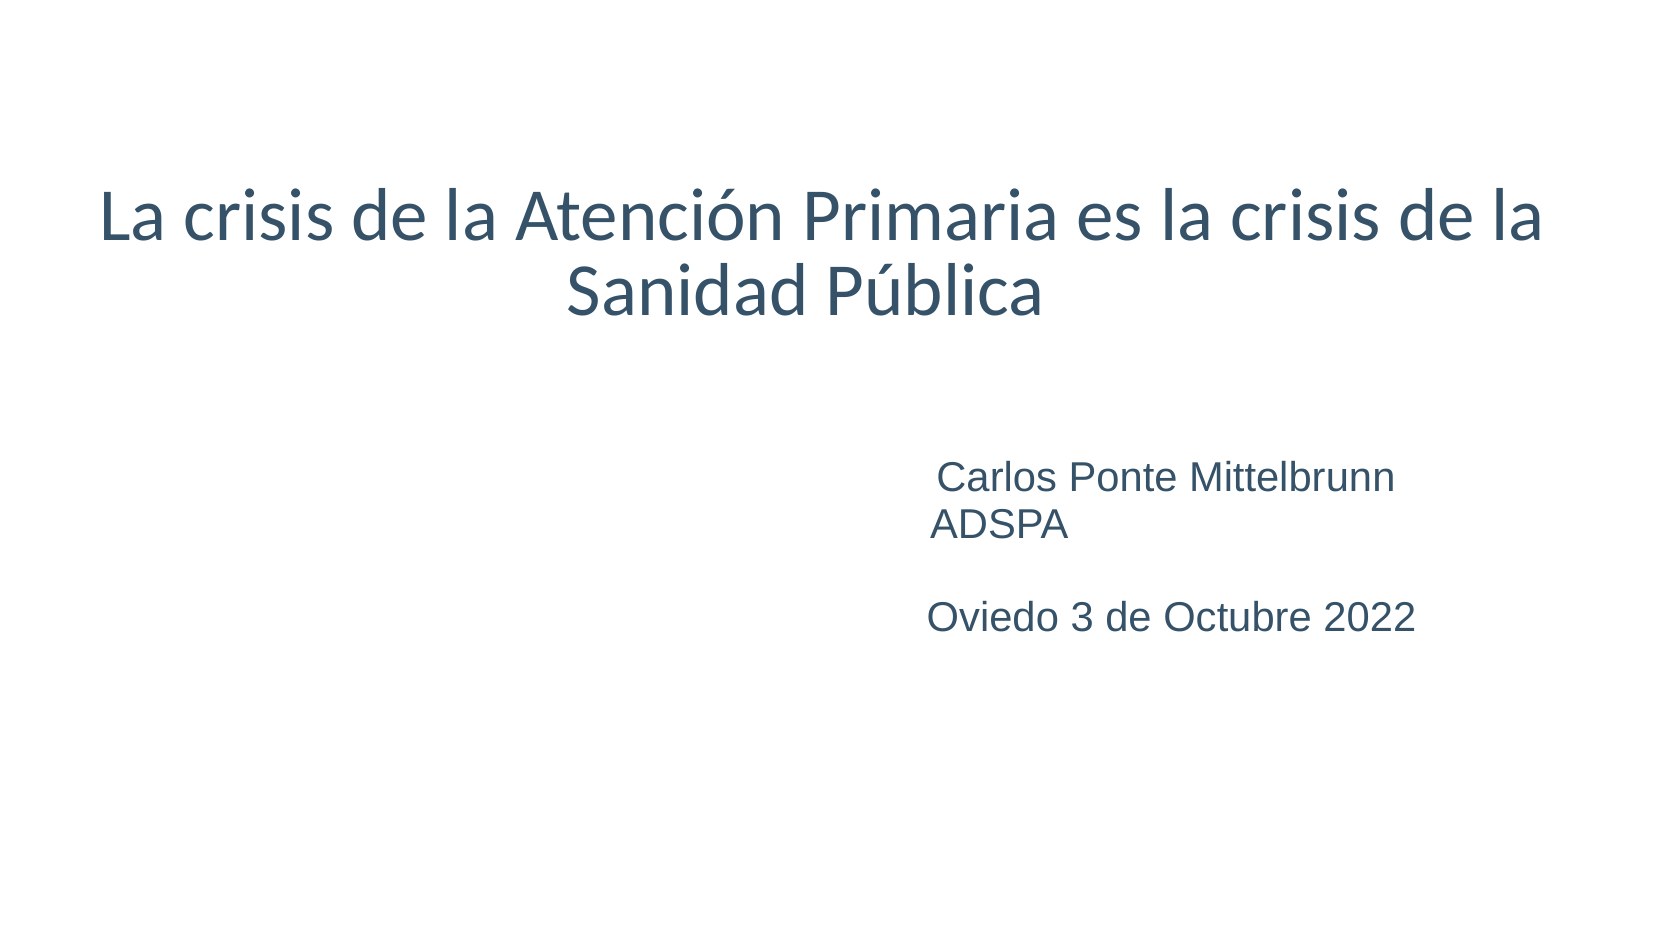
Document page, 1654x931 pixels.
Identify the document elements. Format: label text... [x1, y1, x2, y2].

subtitle Carlos Ponte Mittelbrunn ADSPA Oviedo 3 de Octubre 2022 [82, 337, 1571, 758]
title La crisis de la Atención Primaria es la crisis de la Sanidad Pública [70, 181, 1559, 338]
